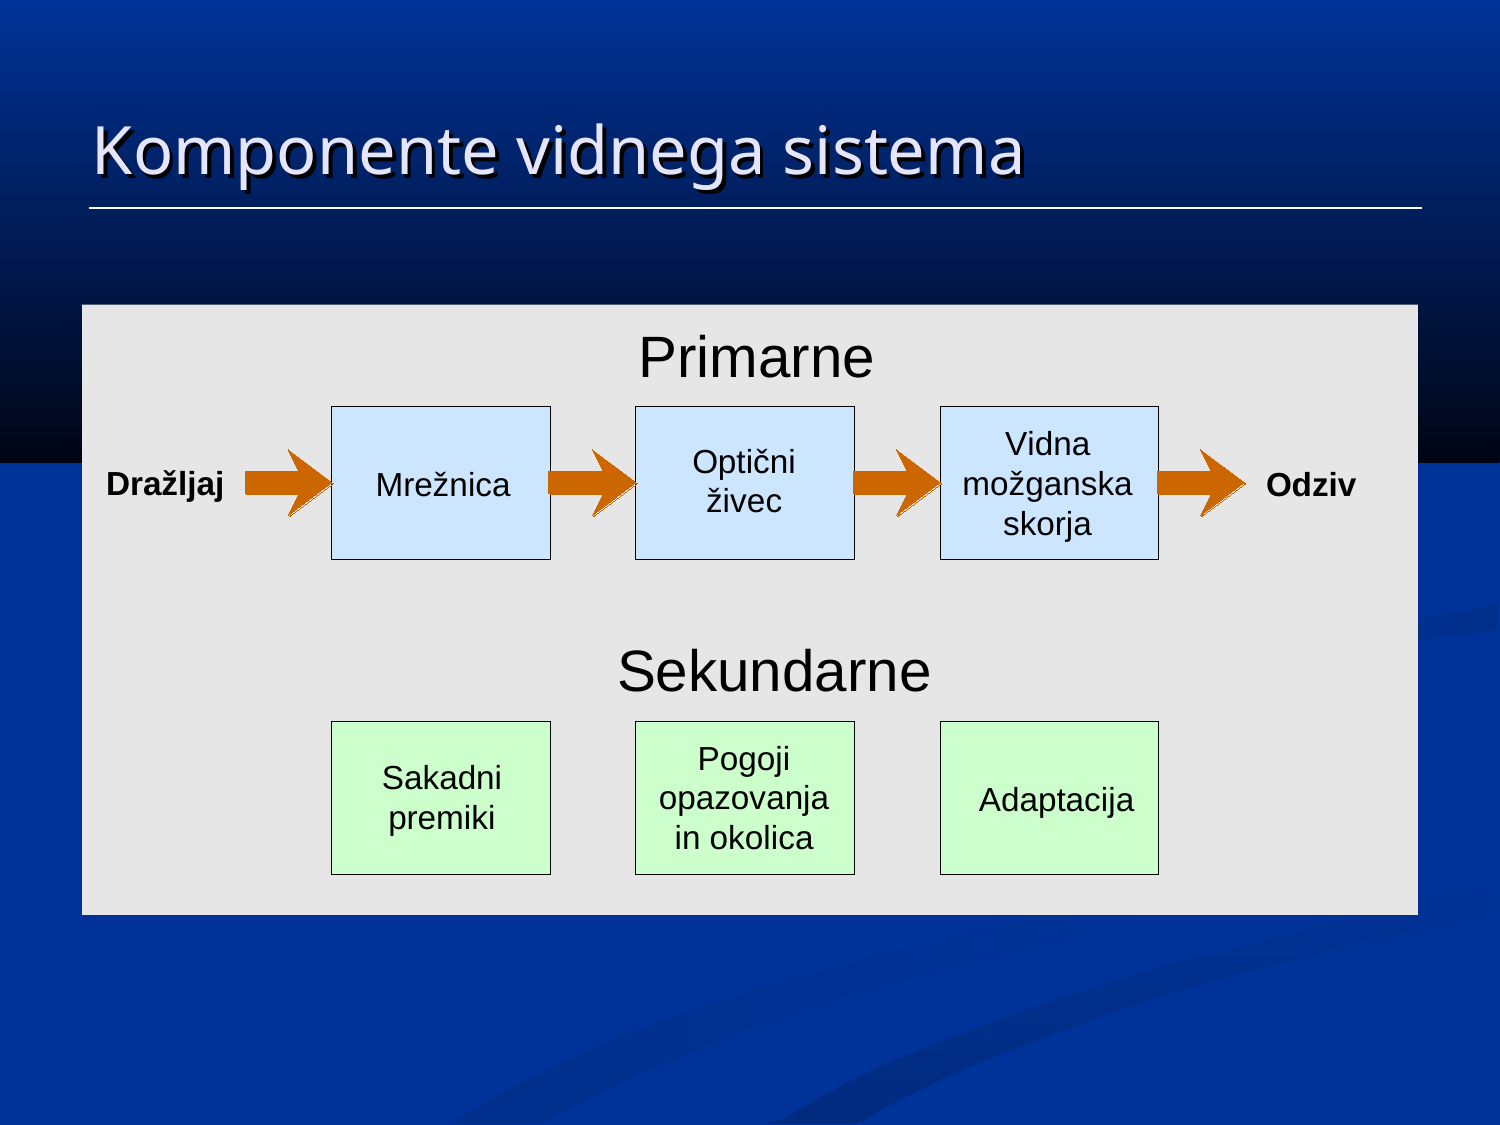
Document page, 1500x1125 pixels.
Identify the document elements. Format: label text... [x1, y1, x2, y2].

text_box Dražljaj [105, 461, 225, 502]
text_box Sakadni premiki [374, 756, 510, 837]
text_box Vidna možganska skorja [960, 422, 1135, 542]
text_box Komponente vidnega sistema [76, 54, 1352, 242]
text_box Optični živec [667, 439, 821, 520]
text_box Sekundarne [617, 633, 933, 704]
text_box Mrežnica [375, 463, 511, 504]
text_box Primarne [638, 318, 876, 389]
text_box Odziv [1266, 463, 1357, 504]
text_box Adaptacija [979, 778, 1135, 819]
text_box [82, 304, 1418, 915]
text_box Pogoji opazovanja in okolica [656, 736, 833, 857]
